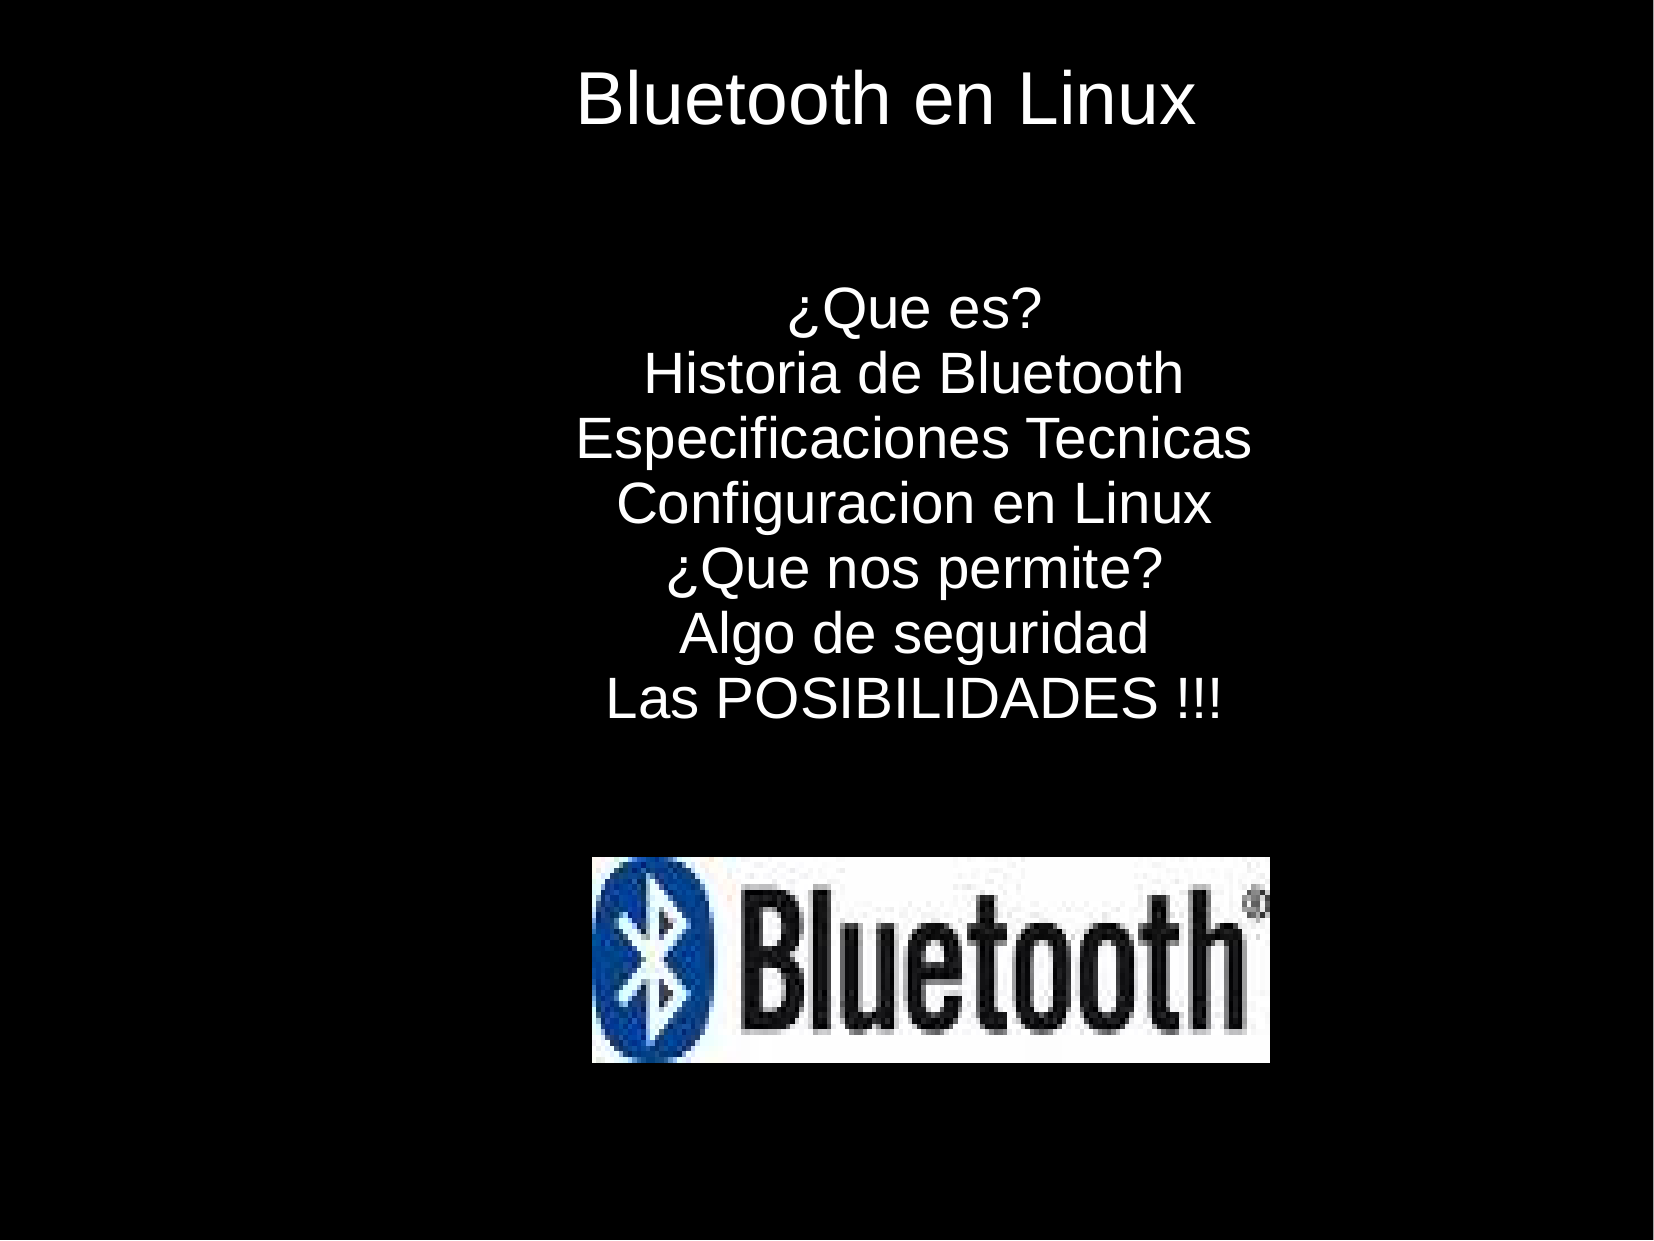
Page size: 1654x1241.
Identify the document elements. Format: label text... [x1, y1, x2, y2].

text_box ¿Que es? Historia de Bluetooth Especificaciones Tecnicas Configuracion en Linux ¿Que nos permite? Algo de seguridad Las POSIBILIDADES !!! [561, 268, 1269, 739]
picture [592, 857, 1270, 1063]
text_box Bluetooth en Linux [561, 48, 1213, 148]
